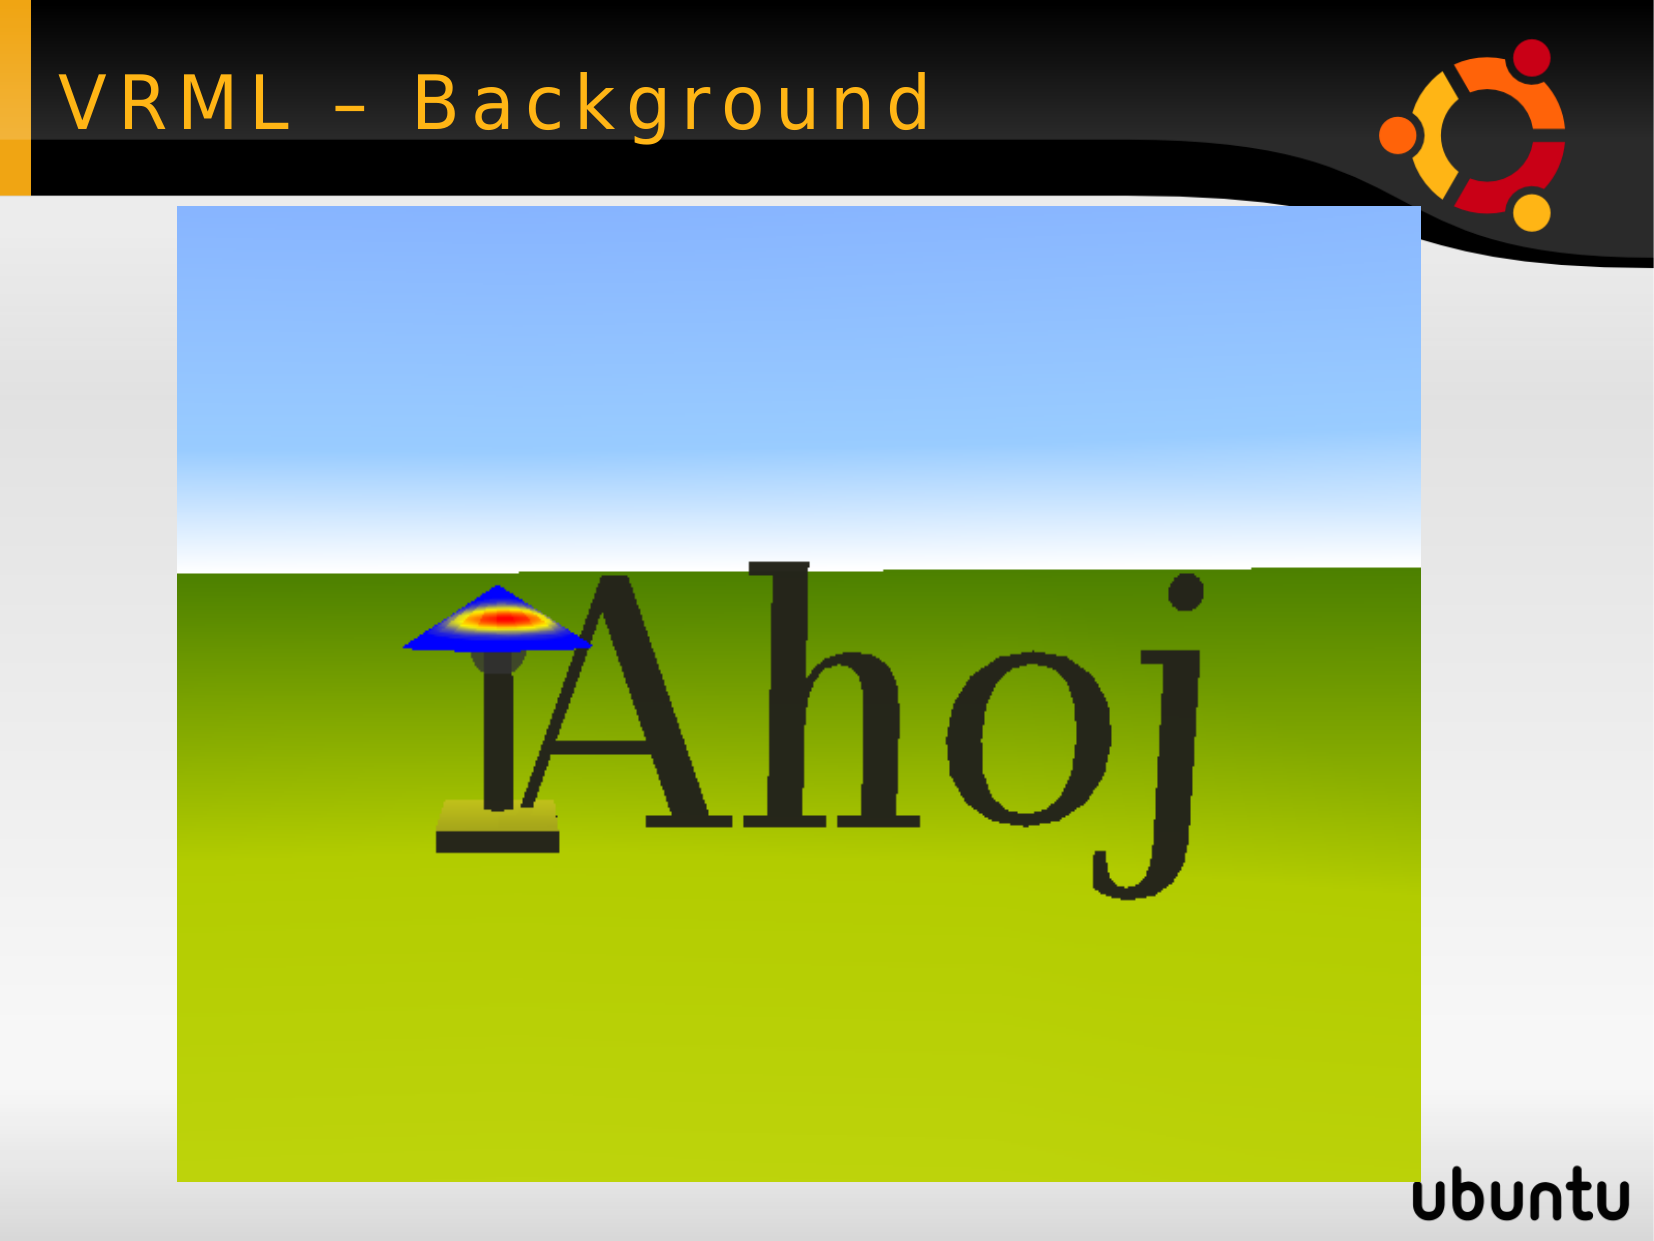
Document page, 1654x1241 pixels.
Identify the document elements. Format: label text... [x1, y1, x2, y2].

picture [0, 0, 1654, 1241]
title VRML – Background [59, 29, 1270, 178]
